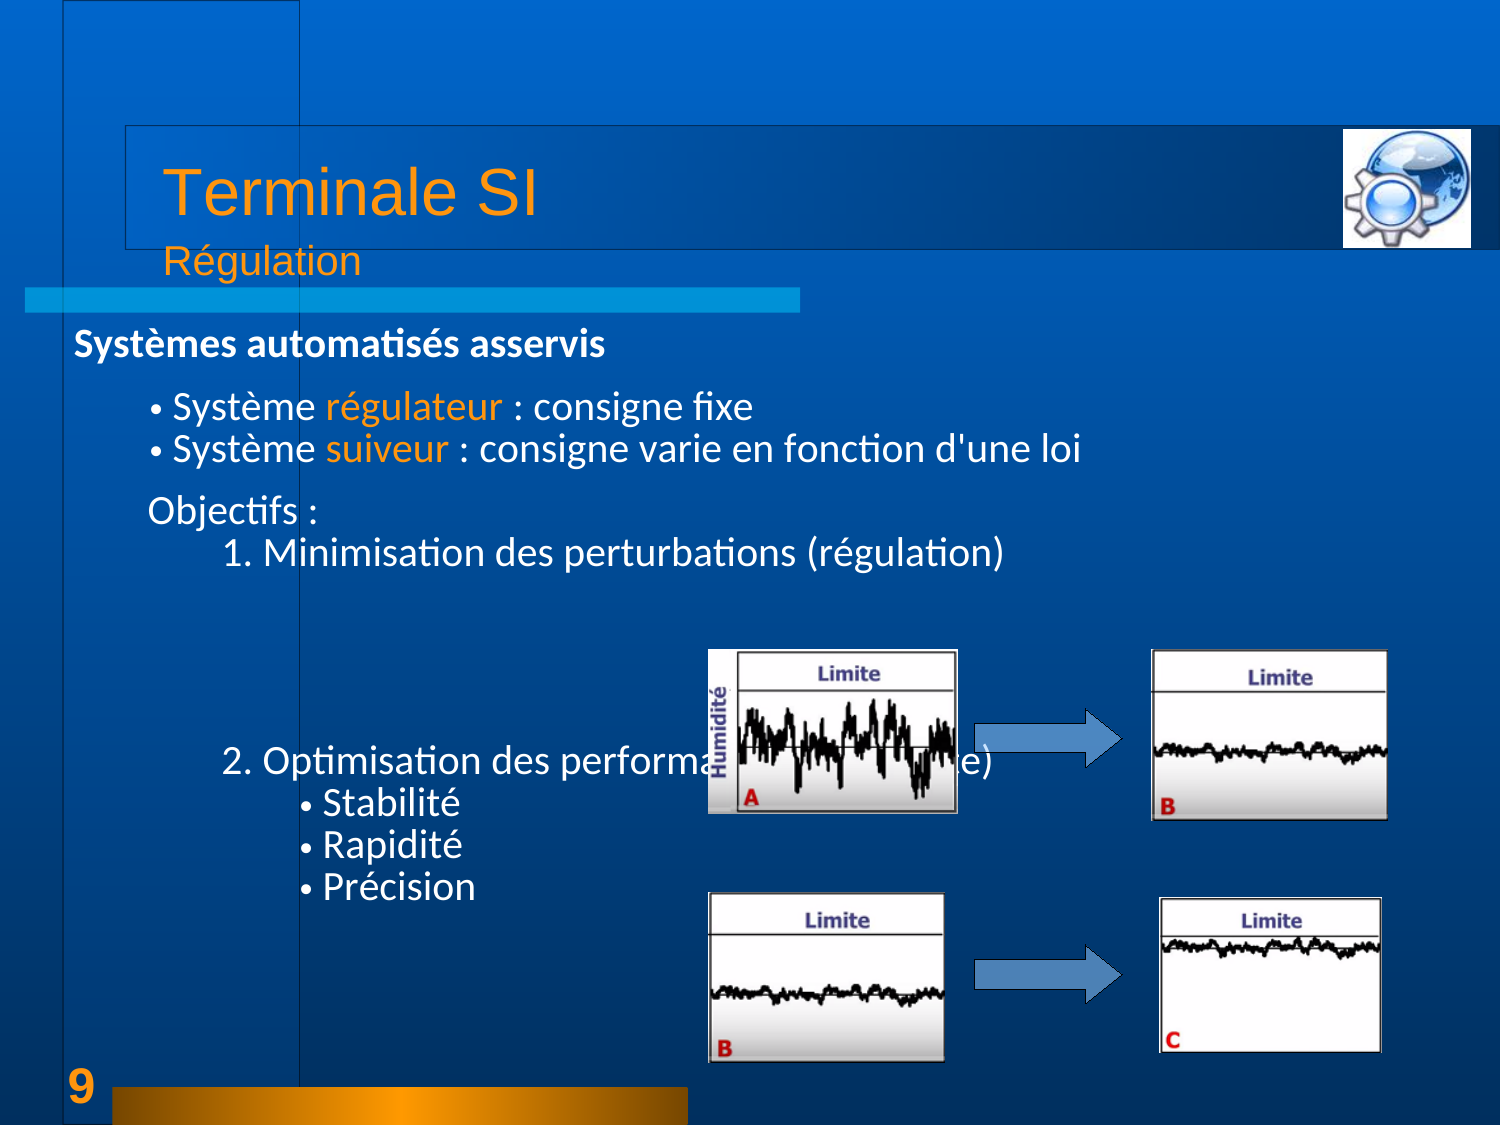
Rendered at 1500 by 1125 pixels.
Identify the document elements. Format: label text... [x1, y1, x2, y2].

text_box [974, 708, 1123, 768]
text_box Systèmes automatisés asservis Système régulateur : consigne fixe Système suiveur : consigne varie en fonction d'une loi Objectifs : 1. Minimisation des perturbations (régulation) 2. Optimisation des performances (poursuite) Stabilité Rapidité Précision [59, 319, 1418, 1125]
picture [708, 892, 945, 1063]
picture [1343, 129, 1471, 248]
text_box [974, 944, 1123, 1004]
picture [708, 649, 958, 814]
picture [1151, 649, 1388, 821]
picture [1159, 897, 1382, 1053]
